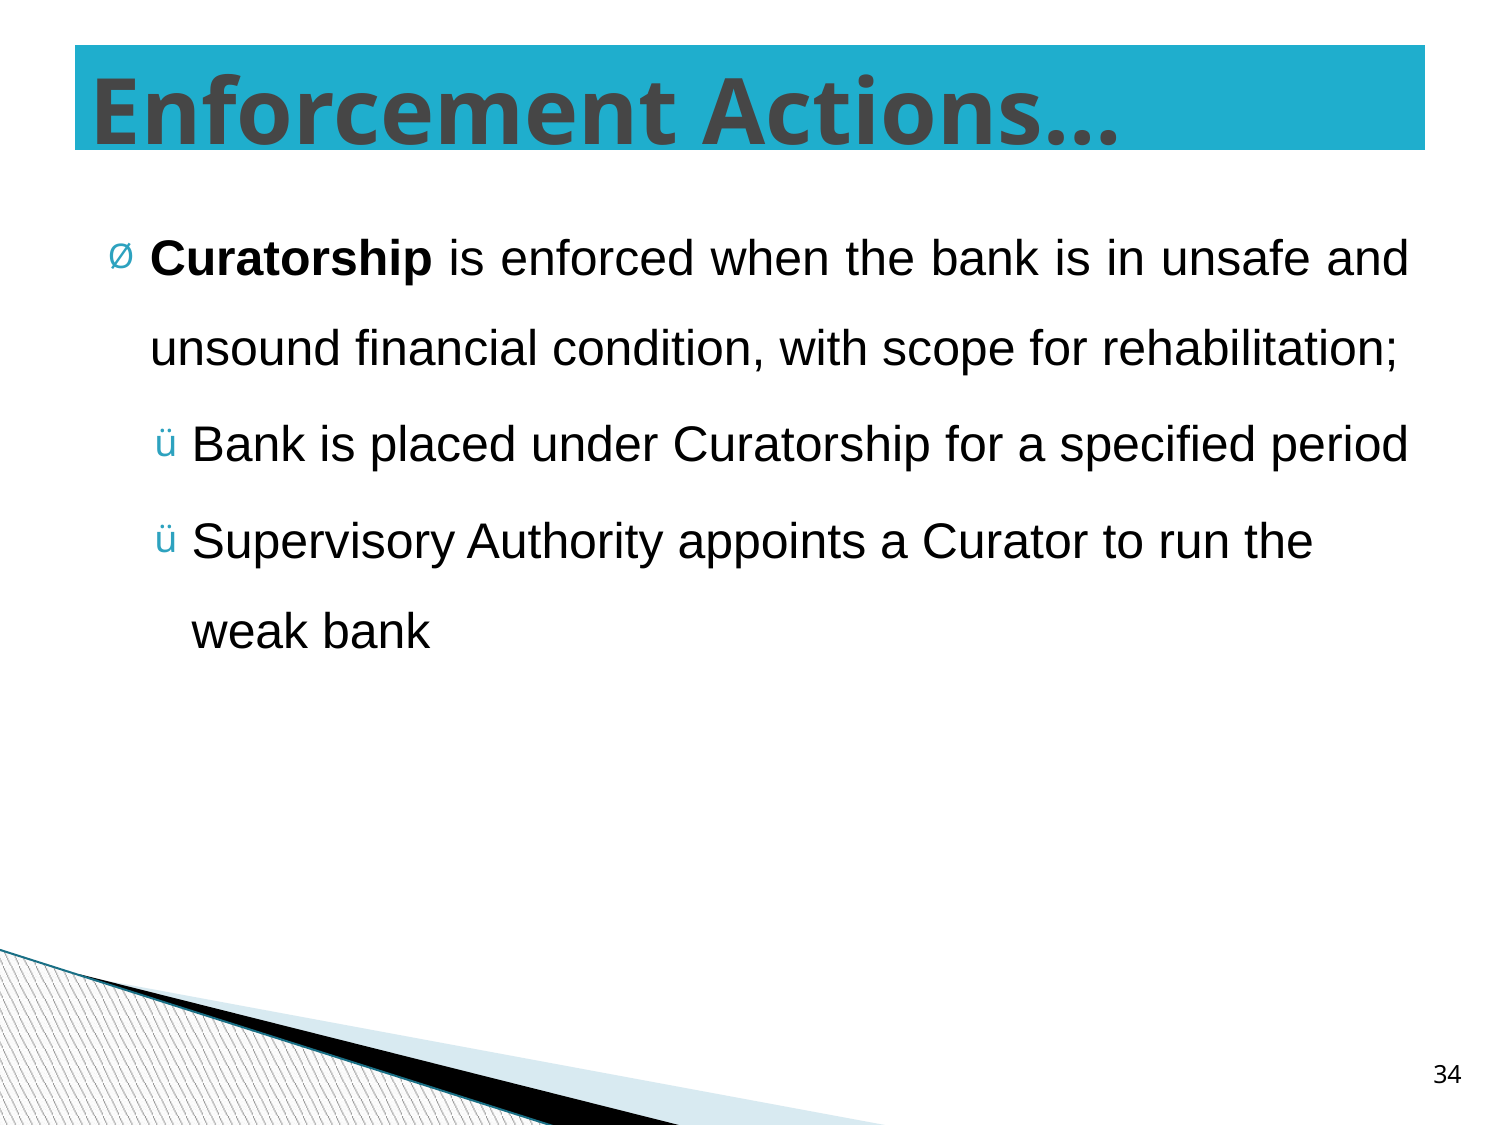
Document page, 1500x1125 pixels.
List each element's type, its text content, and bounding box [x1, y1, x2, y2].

list Curatorship is enforced when the bank is in unsafe and unsound financial condition, with scope for rehabilitation; Bank is placed under Curatorship for a specified period Supervisory Authority appoints a Curator to run the weak bank [75, 187, 1425, 1075]
slide_number <numéro> [1418, 1051, 1479, 1112]
title Enforcement Actions… [75, 45, 1425, 150]
picture [0, 952, 543, 1125]
